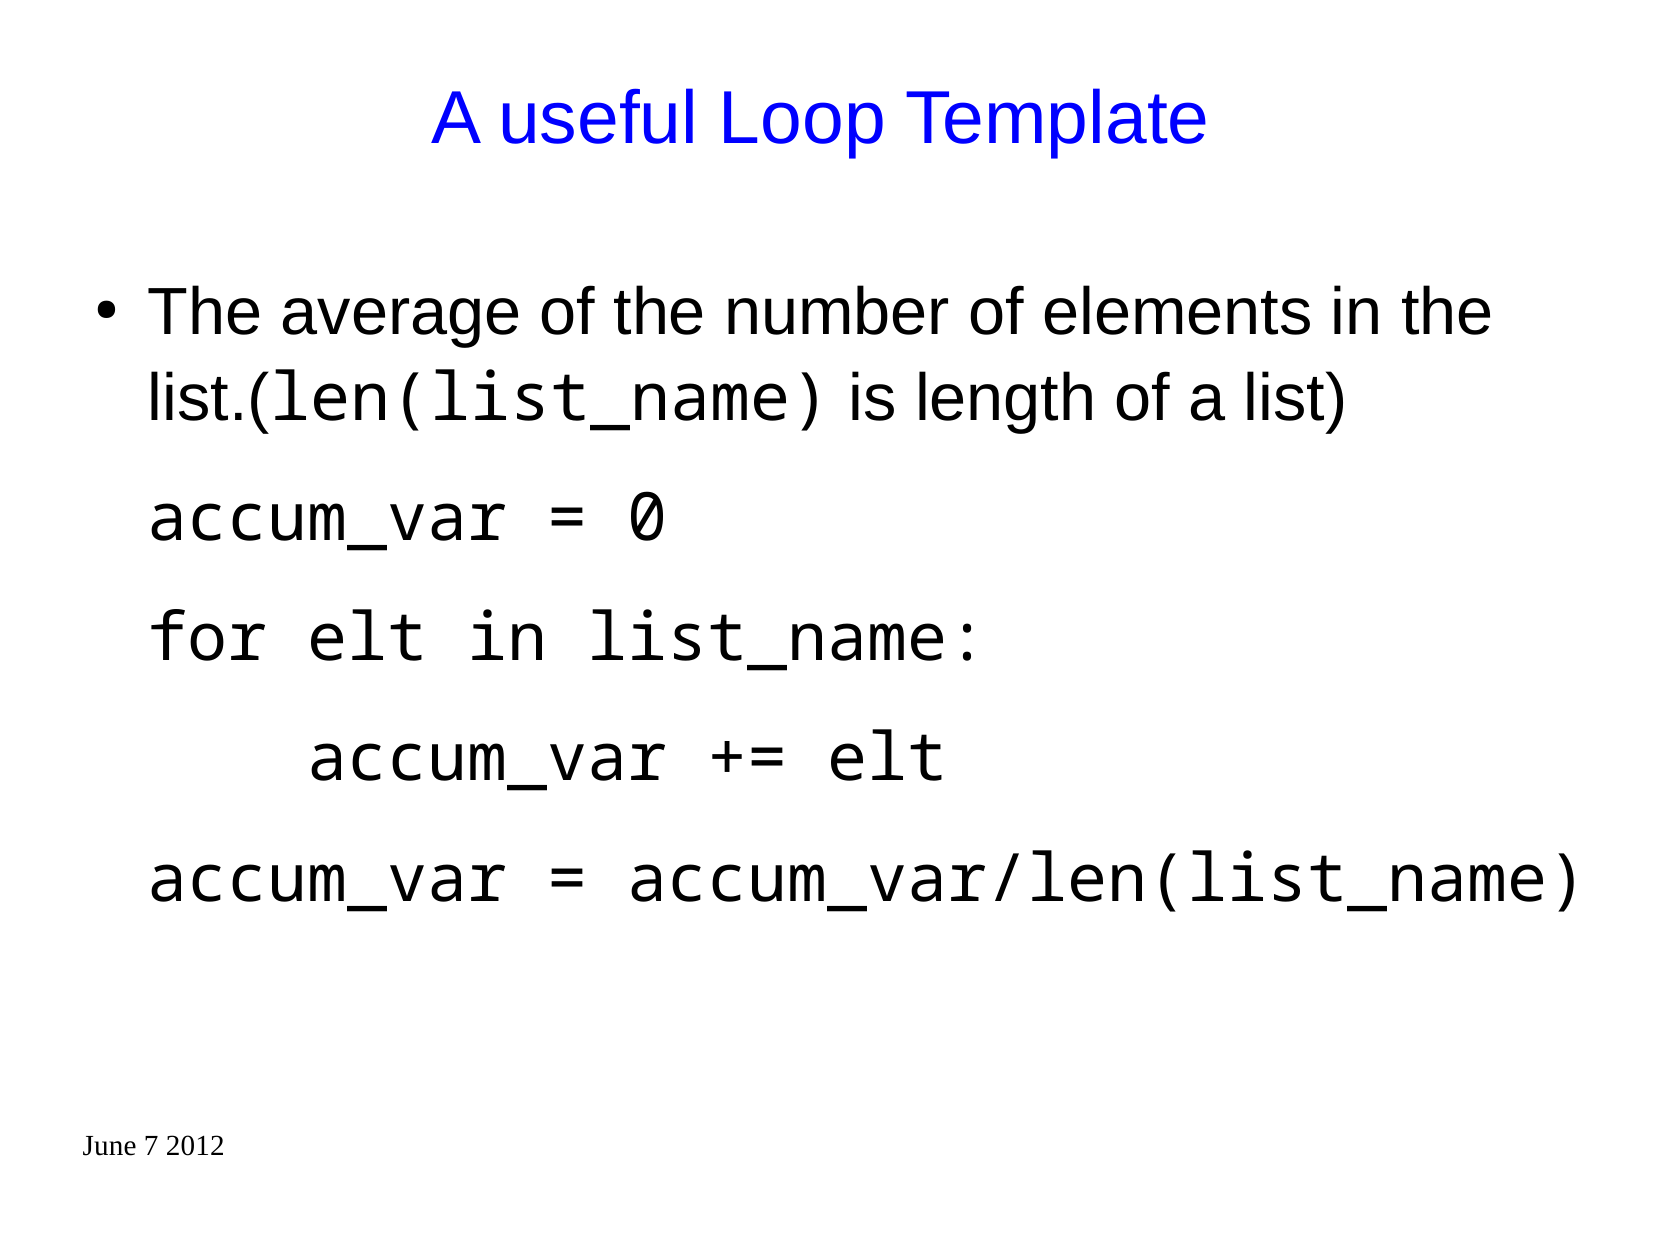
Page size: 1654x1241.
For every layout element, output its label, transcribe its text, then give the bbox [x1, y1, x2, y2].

list The average of the number of elements in the list.(len(list_name) is length of a list) accum_var = 0 for elt in list_name: accum_var += elt accum_var = accum_var/len(list_name) [76, 274, 1595, 1093]
title A useful Loop Template [76, 58, 1565, 178]
